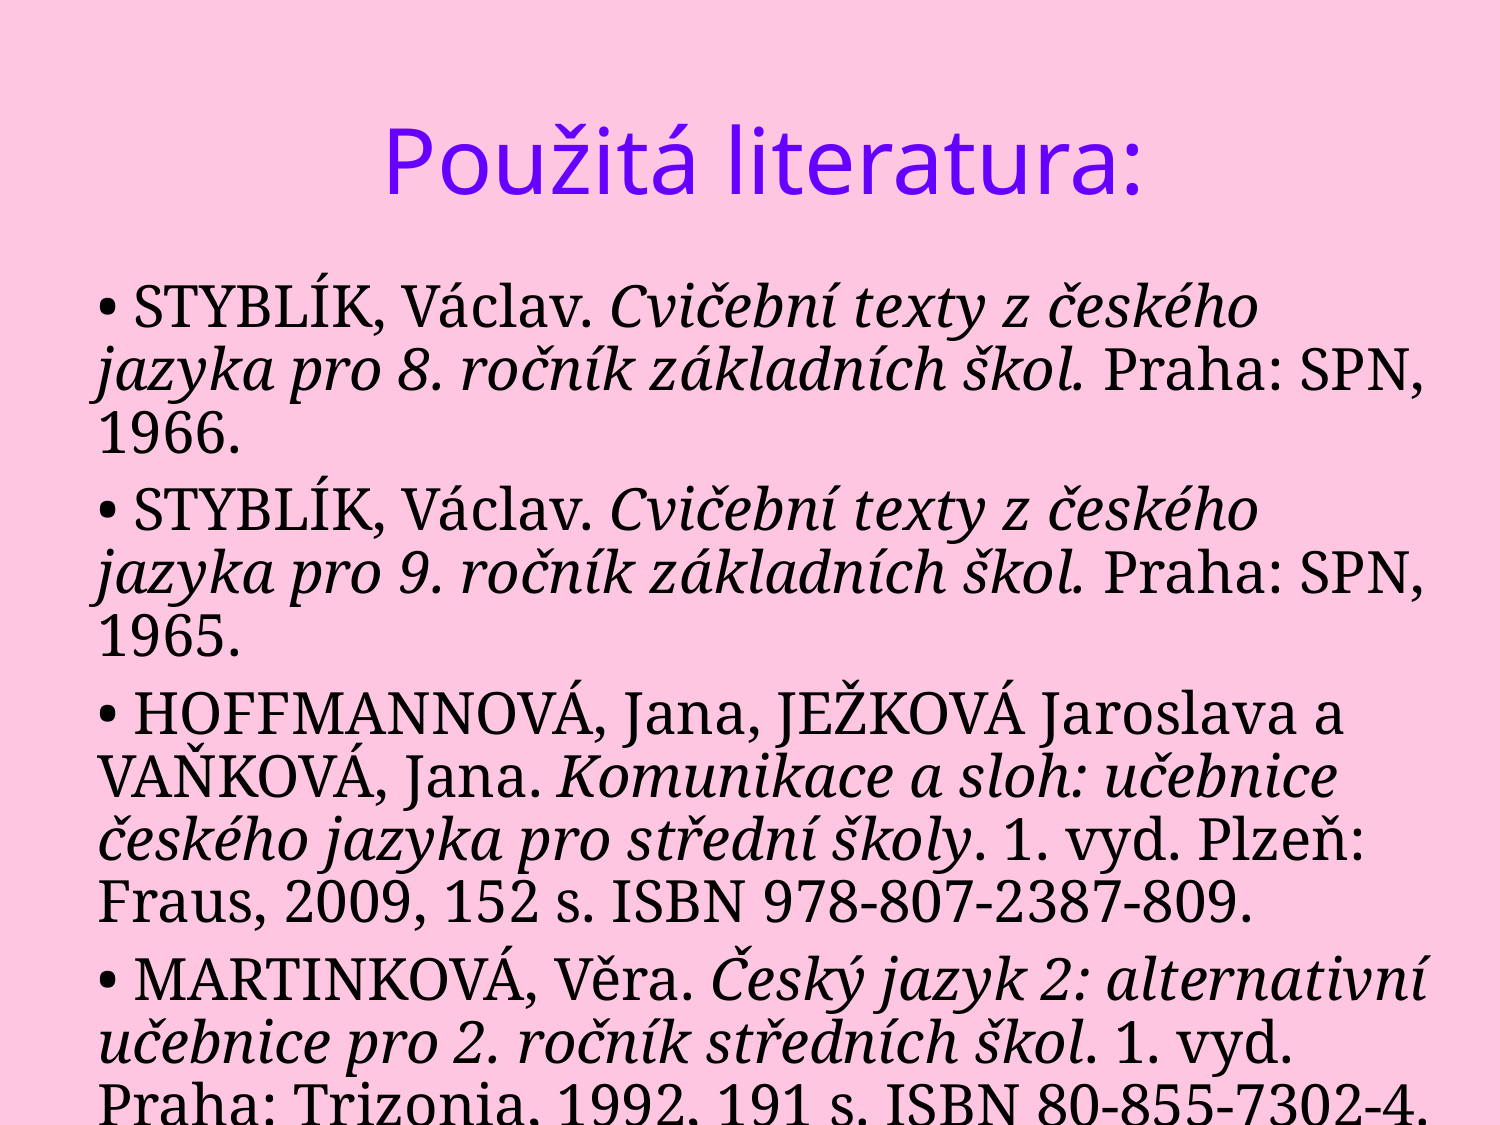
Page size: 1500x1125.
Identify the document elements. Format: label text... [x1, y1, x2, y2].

title Použitá literatura: [70, 46, 1458, 221]
text_box STYBLÍK, Václav. Cvičební texty z českého jazyka pro 8. ročník základních škol. Praha: SPN, 1966. STYBLÍK, Václav. Cvičební texty z českého jazyka pro 9. ročník základních škol. Praha: SPN, 1965. HOFFMANNOVÁ, Jana, JEŽKOVÁ Jaroslava a VAŇKOVÁ, Jana. Komunikace a sloh: učebnice českého jazyka pro střední školy. 1. vyd. Plzeň: Fraus, 2009, 152 s. ISBN 978-807-2387-809. MARTINKOVÁ, Věra. Český jazyk 2: alternativní učebnice pro 2. ročník středních škol. 1. vyd. Praha: Trizonia, 1992, 191 s. ISBN 80-855-7302-4. [82, 269, 1465, 1125]
